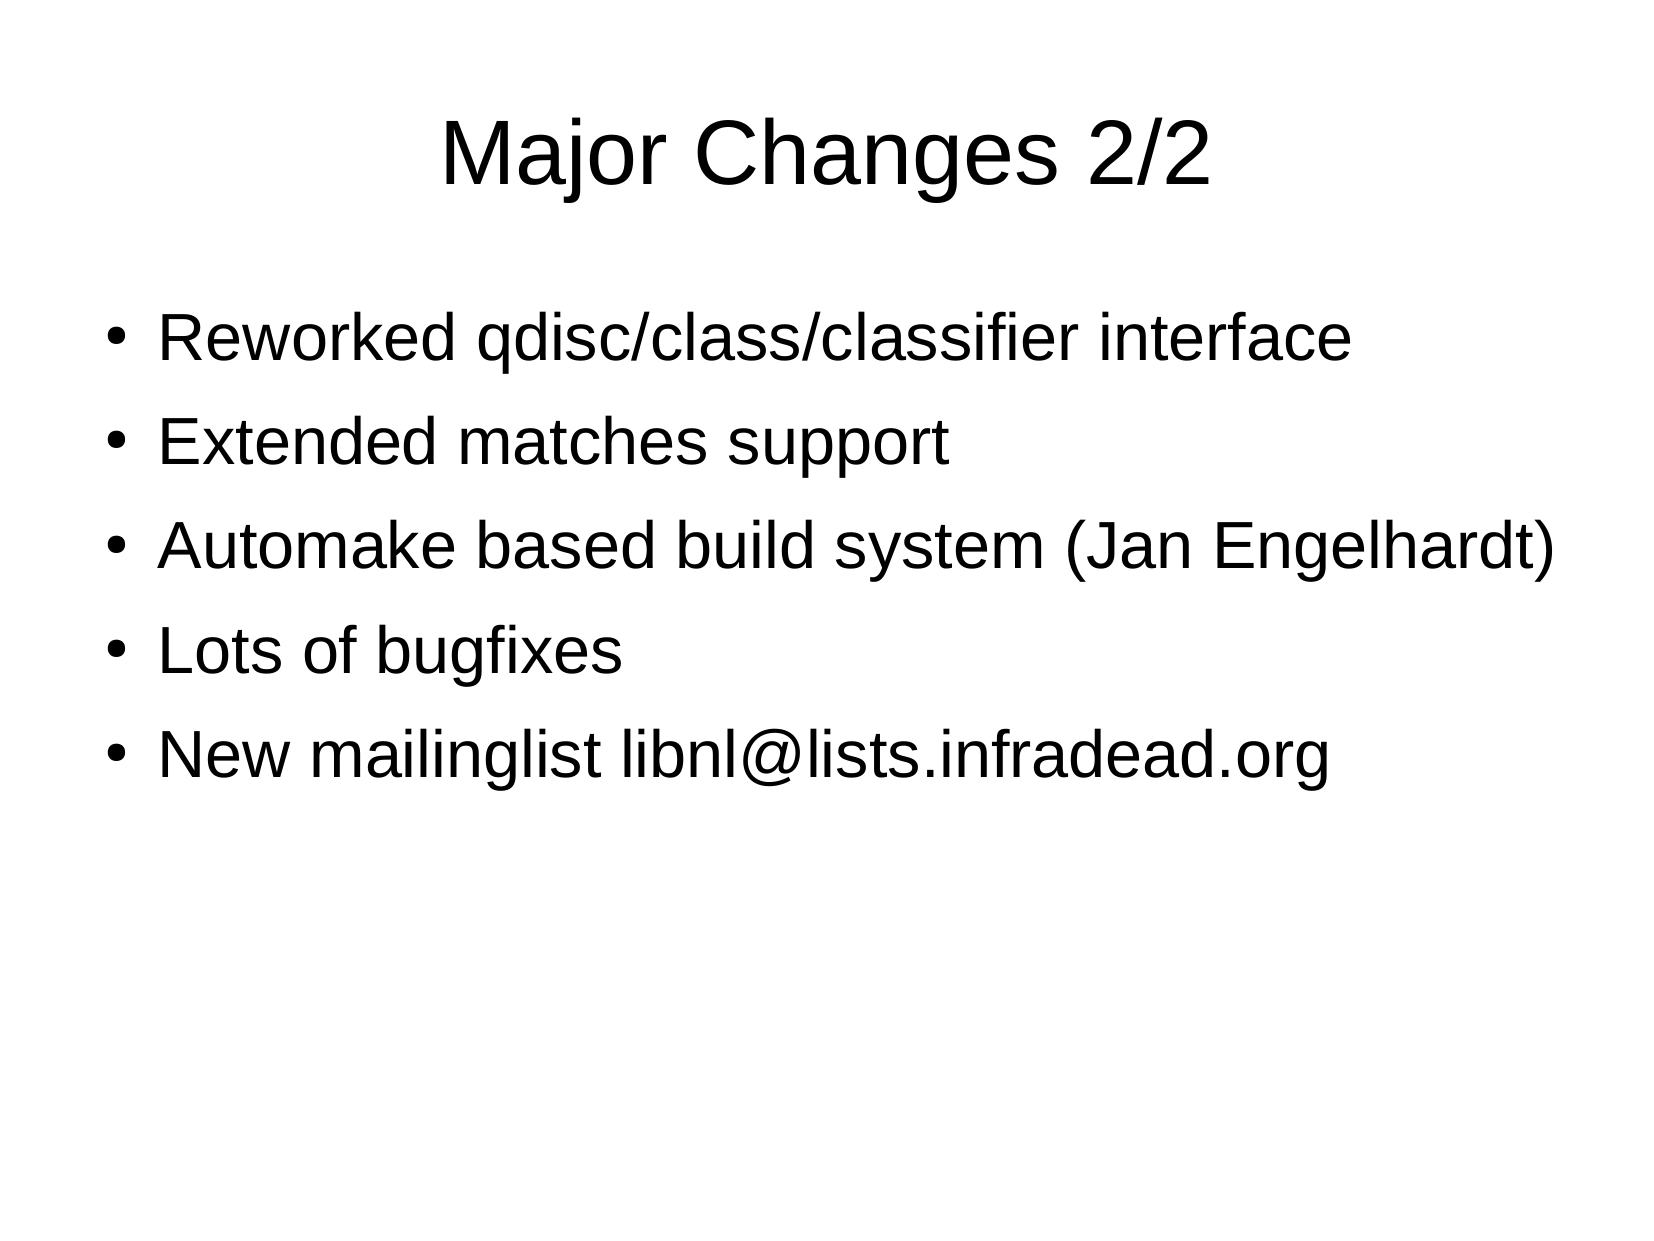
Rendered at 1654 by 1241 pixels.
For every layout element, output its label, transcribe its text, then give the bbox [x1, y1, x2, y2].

title Major Changes 2/2 [82, 56, 1571, 250]
list Reworked qdisc/class/classifier interface Extended matches support Automake based build system (Jan Engelhardt) Lots of bugfixes New mailinglist libnl@lists.infradead.org [86, 300, 1576, 1104]
